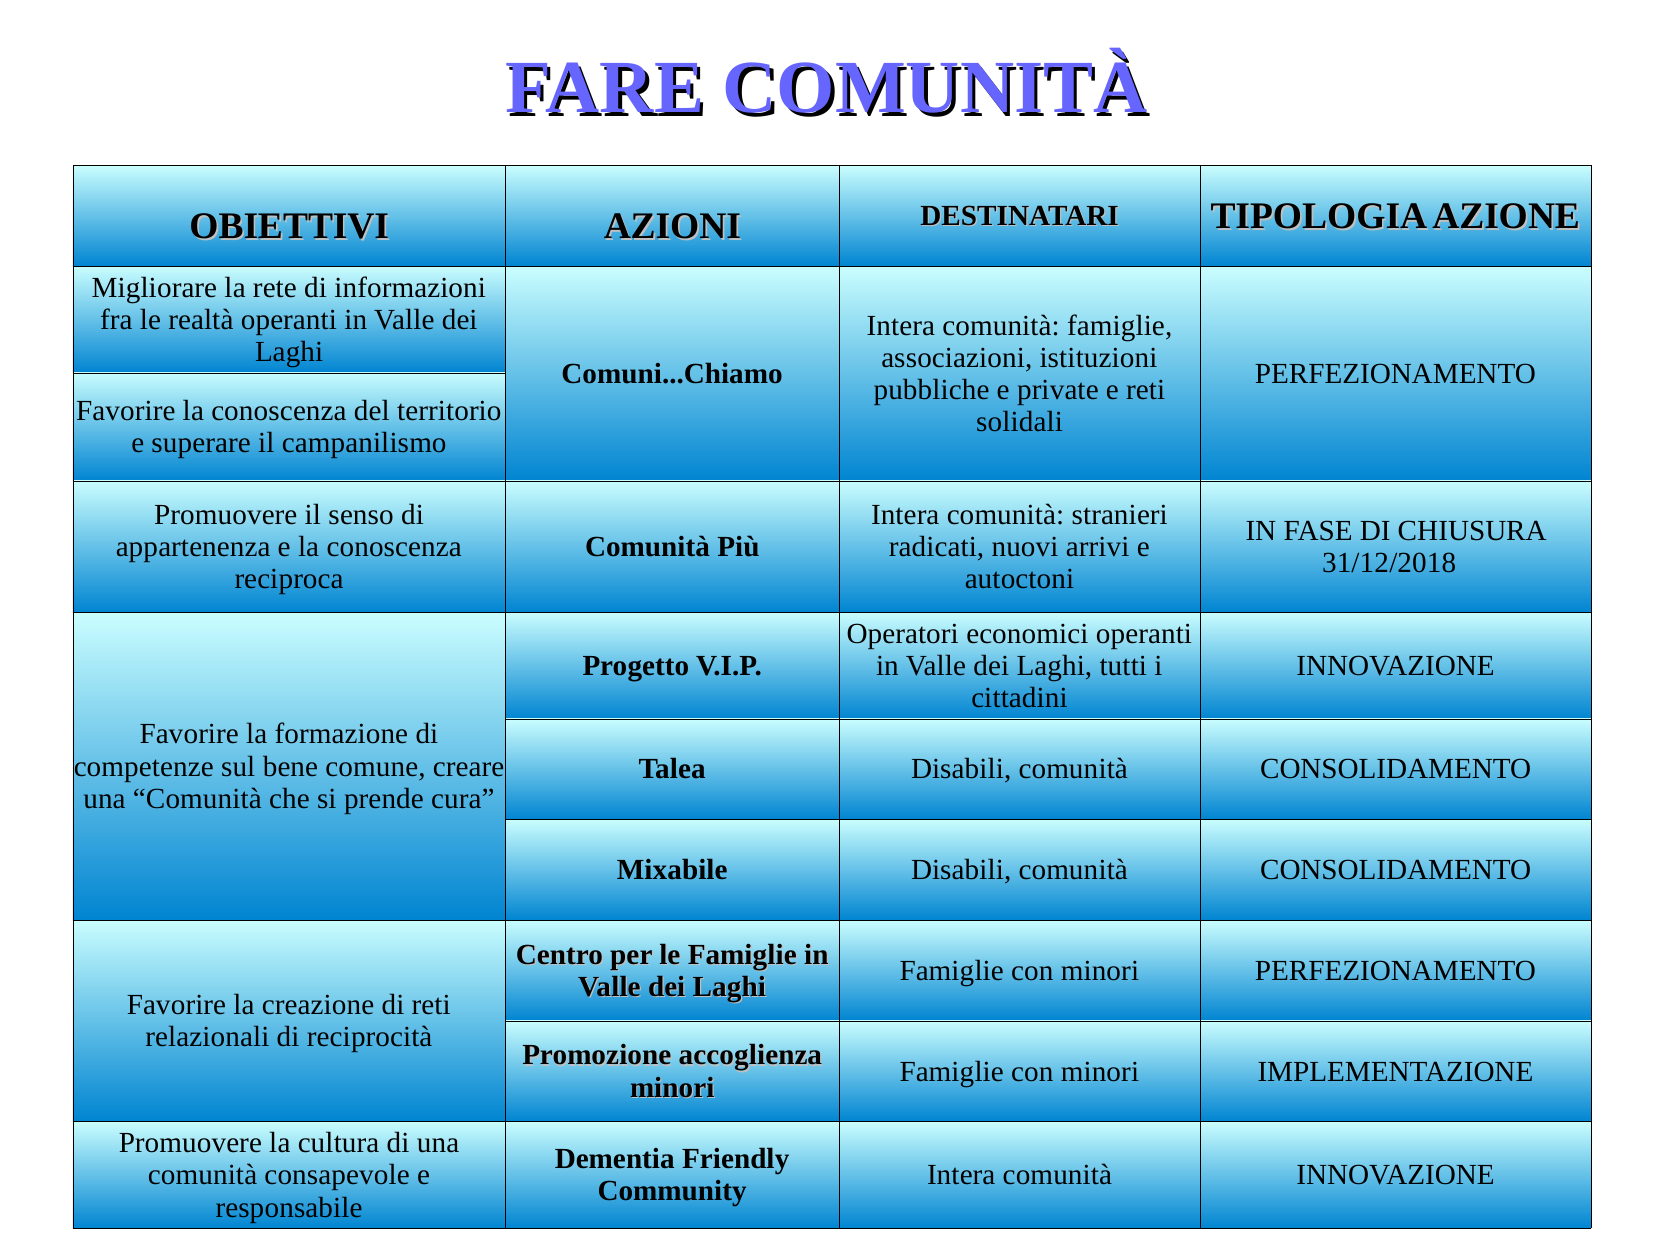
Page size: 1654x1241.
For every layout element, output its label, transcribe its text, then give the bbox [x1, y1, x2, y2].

table_cell Promuovere la cultura di una comunità consapevole e responsabile [74, 1122, 505, 1228]
table_cell Progetto V.I.P. [506, 613, 839, 719]
table_cell Centro per le Famiglie in Valle dei Laghi [506, 921, 839, 1021]
title FARE COMUNITÀ [82, 21, 1571, 154]
table_cell Comuni...Chiamo [506, 267, 839, 481]
table_cell Mixabile [506, 820, 839, 920]
table_cell Disabili, comunità [840, 820, 1200, 920]
table_header DESTINATARI [840, 166, 1200, 266]
table_cell Dementia Friendly Community [506, 1122, 839, 1228]
table_header AZIONI [506, 166, 839, 266]
table_cell Comunità Più [506, 482, 839, 612]
table_cell Famiglie con minori [840, 1022, 1200, 1121]
table_cell PERFEZIONAMENTO [1201, 267, 1591, 481]
table_cell Favorire la formazione di competenze sul bene comune, creare una “Comunità che si prende cura” [74, 613, 505, 920]
table_header OBIETTIVI [74, 166, 505, 266]
table_cell Talea [506, 720, 839, 819]
table_cell Favorire la creazione di reti relazionali di reciprocità [74, 921, 505, 1121]
table_cell Famiglie con minori [840, 921, 1200, 1021]
table_header TIPOLOGIA AZIONE [1201, 166, 1591, 266]
table_cell PERFEZIONAMENTO [1201, 921, 1591, 1021]
table_cell Intera comunità: stranieri radicati, nuovi arrivi e autoctoni [840, 482, 1200, 612]
table_cell INNOVAZIONE [1201, 613, 1591, 719]
table_cell Favorire la conoscenza del territorio e superare il campanilismo [74, 374, 505, 481]
table_cell Intera comunità: famiglie, associazioni, istituzioni pubbliche e private e reti solidali [840, 267, 1200, 481]
table_cell INNOVAZIONE [1201, 1122, 1591, 1228]
table_cell Disabili, comunità [840, 720, 1200, 819]
table_cell IMPLEMENTAZIONE [1201, 1022, 1591, 1121]
table_cell IN FASE DI CHIUSURA 31/12/2018 [1201, 482, 1591, 612]
table_cell Intera comunità [840, 1122, 1200, 1228]
table_cell Migliorare la rete di informazioni fra le realtà operanti in Valle dei Laghi [74, 267, 505, 373]
table_cell CONSOLIDAMENTO [1201, 720, 1591, 819]
table_cell CONSOLIDAMENTO [1201, 820, 1591, 920]
table_cell Promuovere il senso di appartenenza e la conoscenza reciproca [74, 482, 505, 612]
table_cell Operatori economici operanti in Valle dei Laghi, tutti i cittadini [840, 613, 1200, 719]
table_cell Promozione accoglienza minori [506, 1022, 839, 1121]
